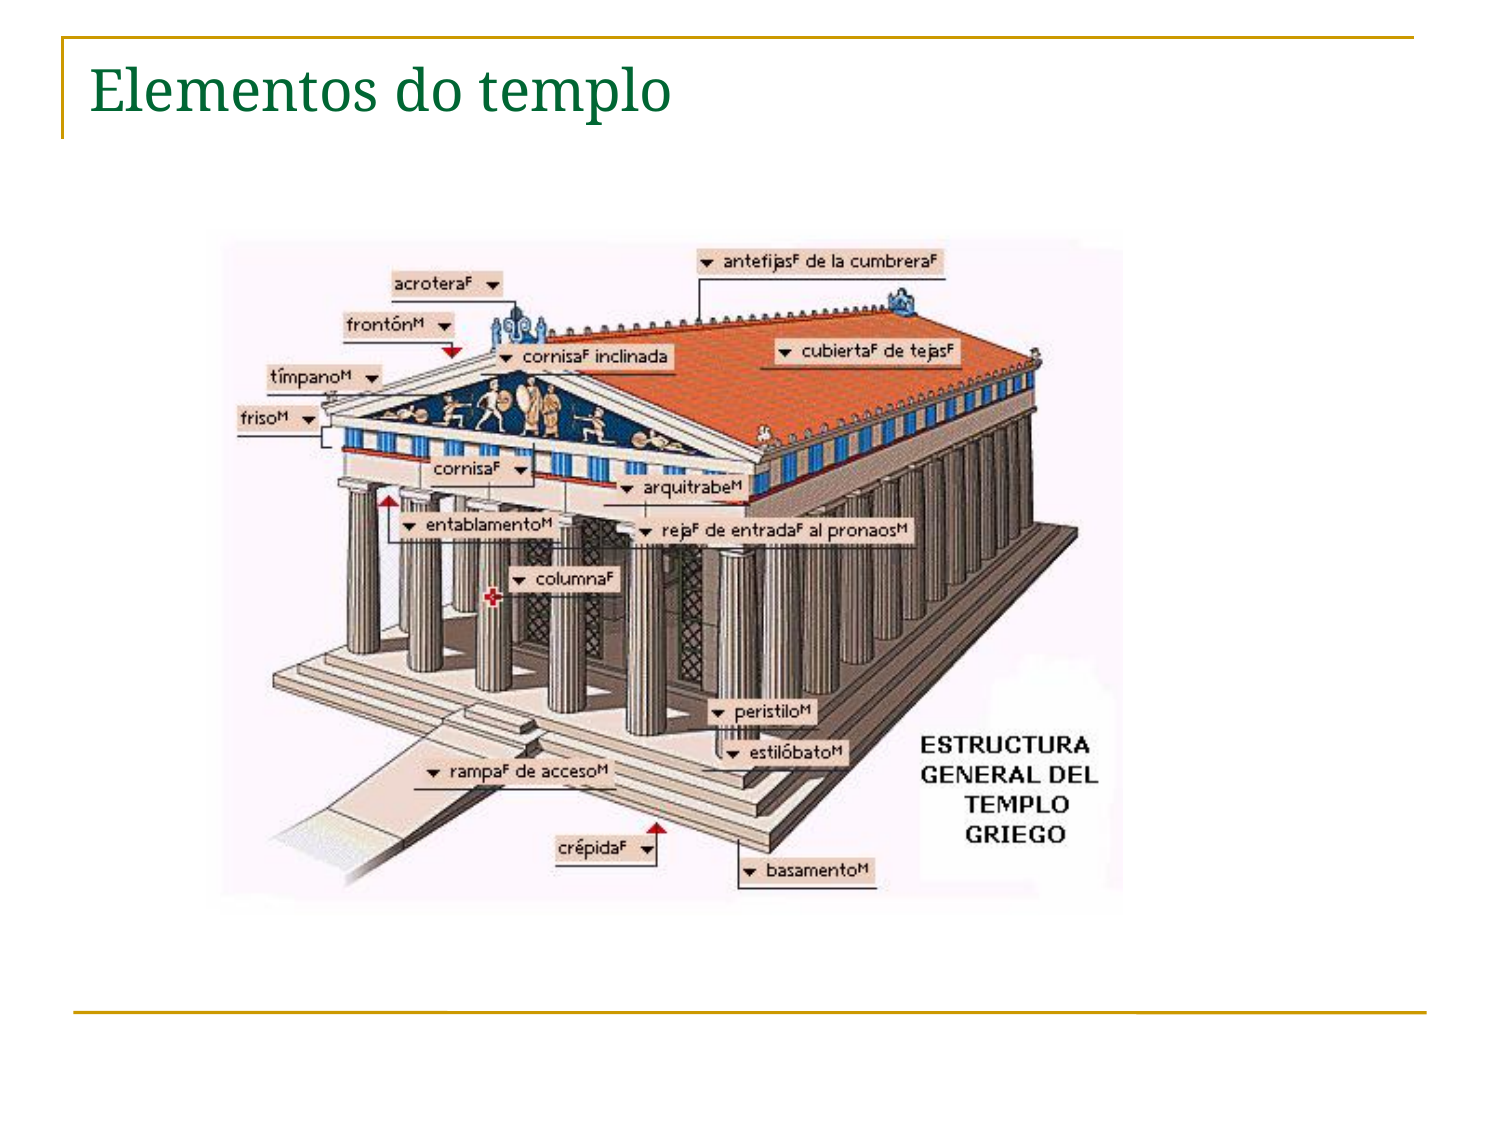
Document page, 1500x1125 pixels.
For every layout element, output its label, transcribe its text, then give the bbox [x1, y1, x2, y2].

title Elementos do templo [75, 45, 1426, 272]
picture [206, 206, 1123, 916]
